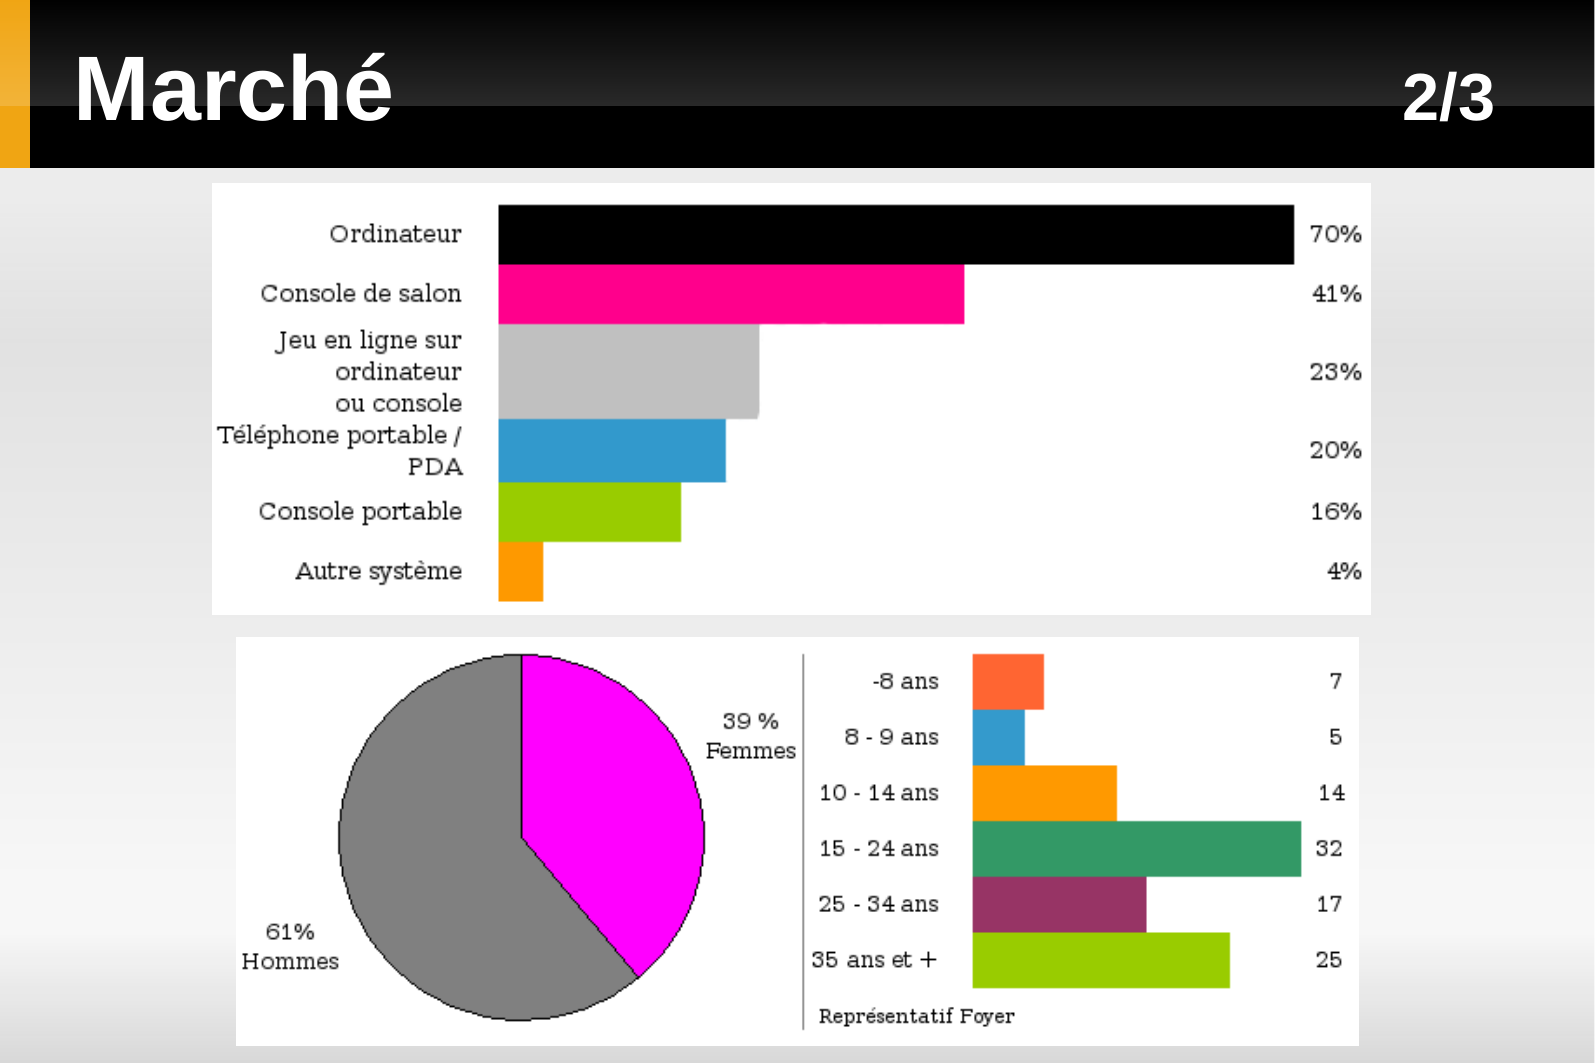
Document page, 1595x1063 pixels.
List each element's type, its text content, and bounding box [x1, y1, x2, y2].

title Marché 2/3 [74, 7, 1510, 171]
picture [0, 0, 1595, 1063]
